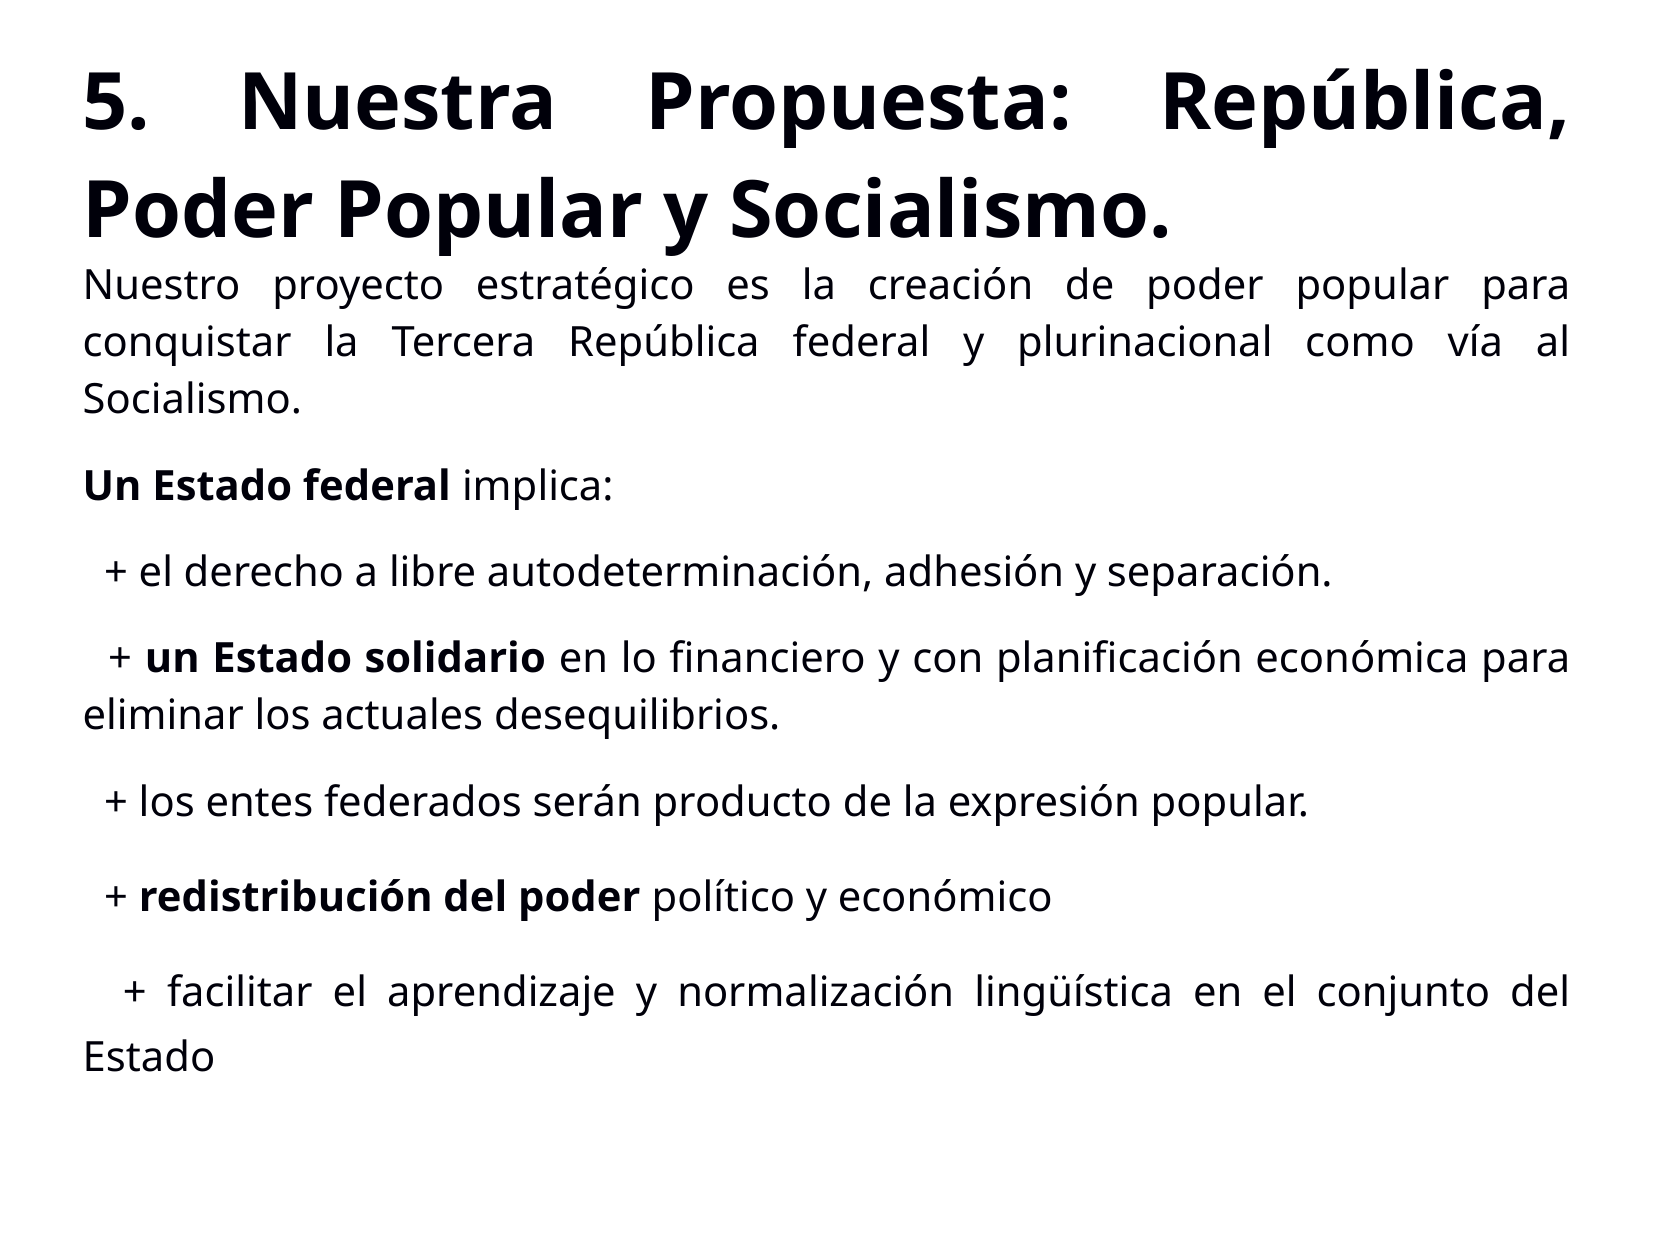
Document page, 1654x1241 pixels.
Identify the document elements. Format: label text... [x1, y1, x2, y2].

title 5. Nuestra Propuesta: República, Poder Popular y Socialismo. [82, 49, 1571, 254]
list Nuestro proyecto estratégico es la creación de poder popular para conquistar la Tercera República federal y plurinacional como vía al Socialismo. Un Estado federal implica: + el derecho a libre autodeterminación, adhesión y separación. + un Estado solidario en lo financiero y con planificación económica para eliminar los actuales desequilibrios. + los entes federados serán producto de la expresión popular. + redistribución del poder político y económico + facilitar el aprendizaje y normalización lingüística en el conjunto del Estado [82, 254, 1571, 1074]
